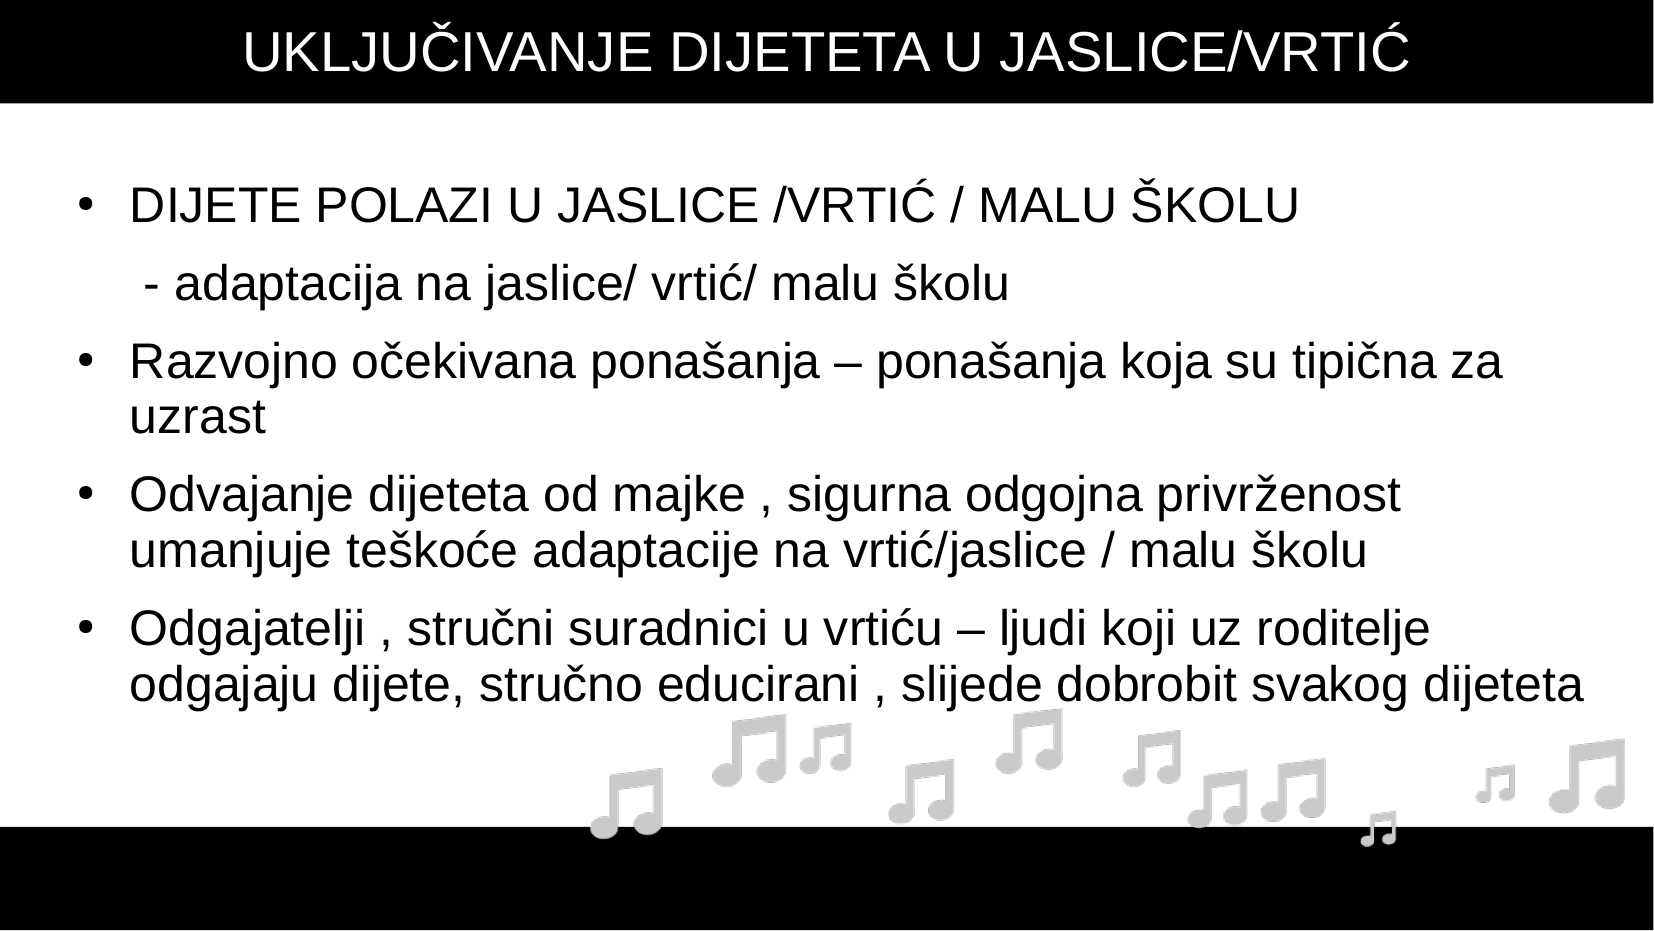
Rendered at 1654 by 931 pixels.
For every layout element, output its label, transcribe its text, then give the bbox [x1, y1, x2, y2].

list DIJETE POLAZI U JASLICE /VRTIĆ / MALU ŠKOLU - adaptacija na jaslice/ vrtić/ malu školu Razvojno očekivana ponašanja – ponašanja koja su tipična za uzrast Odvajanje dijeteta od majke , sigurna odgojna privrženost umanjuje teškoće adaptacije na vrtić/jaslice / malu školu Odgajatelji , stručni suradnici u vrtiću – ljudi koji uz roditelje odgajaju dijete, stručno educirani , slijede dobrobit svakog dijeteta [59, 177, 1595, 768]
title UKLJUČIVANJE DIJETETA U JASLICE/VRTIĆ [59, 6, 1595, 98]
